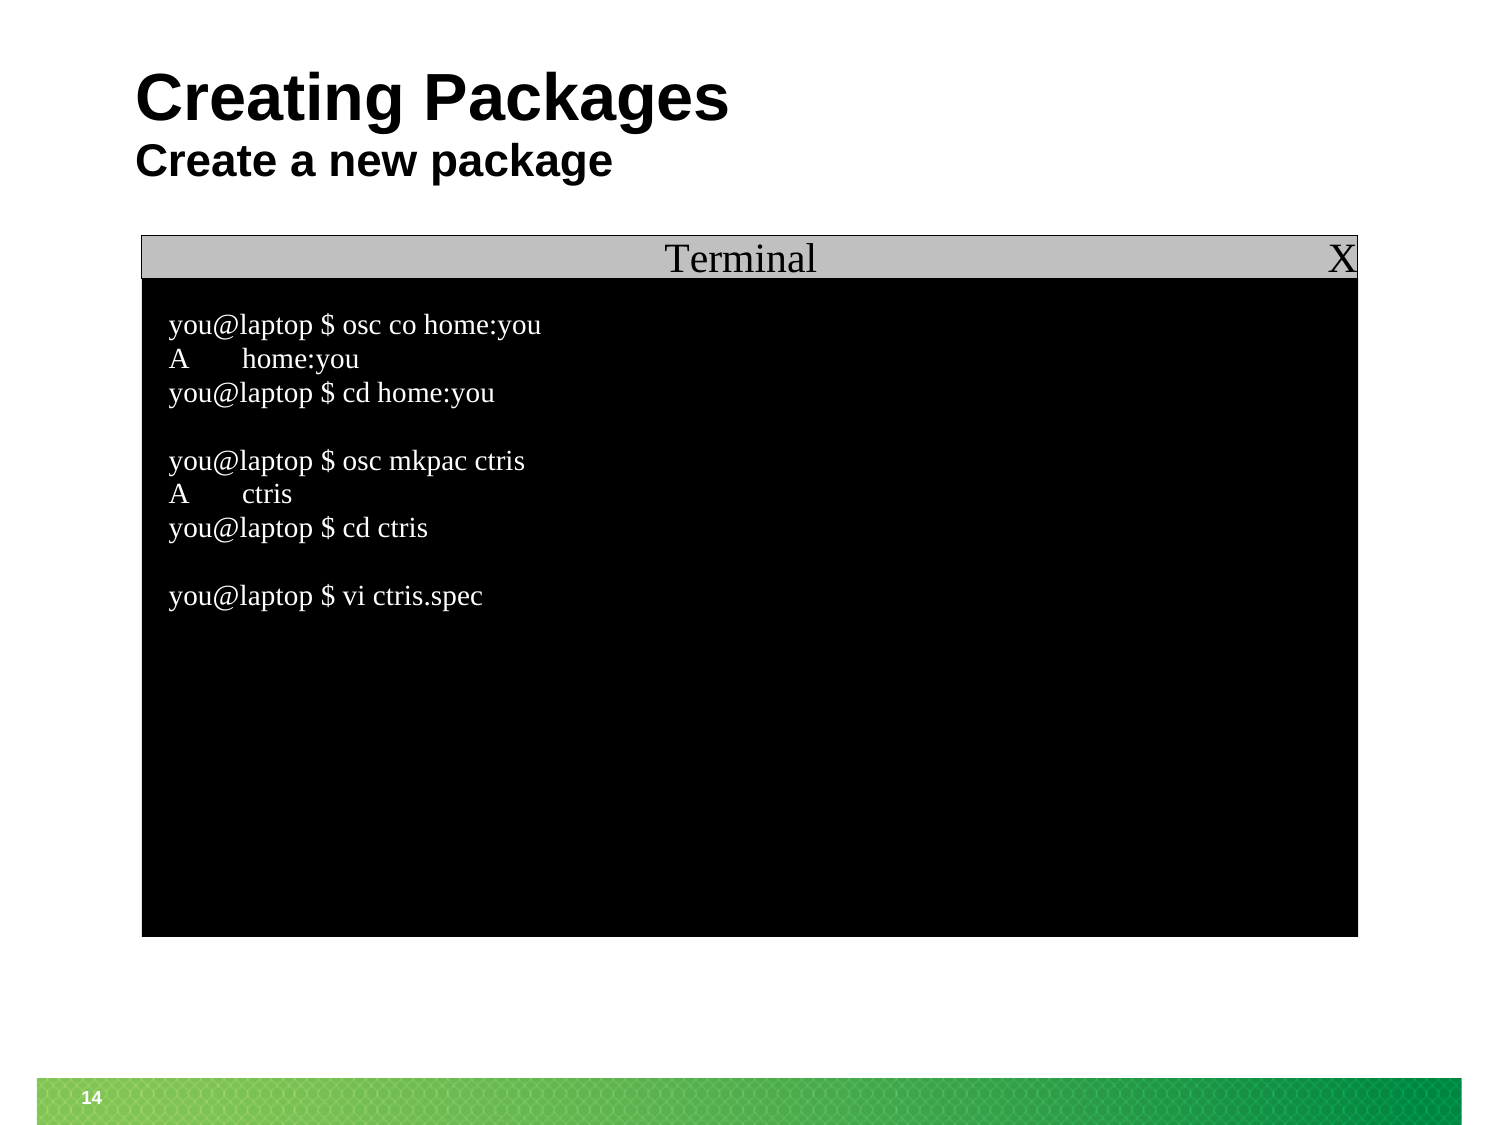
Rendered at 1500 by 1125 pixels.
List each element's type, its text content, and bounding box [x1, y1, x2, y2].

picture [36, 1078, 1462, 1125]
text_box you@laptop $ osc co home:you A home:you you@laptop $ cd home:you you@laptop $ osc mkpac ctris A ctris you@laptop $ cd ctris you@laptop $ vi ctris.spec [168, 307, 1335, 919]
text_box [141, 278, 1359, 937]
title Creating Packages Create a new package [135, 41, 1372, 204]
text_box Terminal X [141, 235, 1358, 278]
